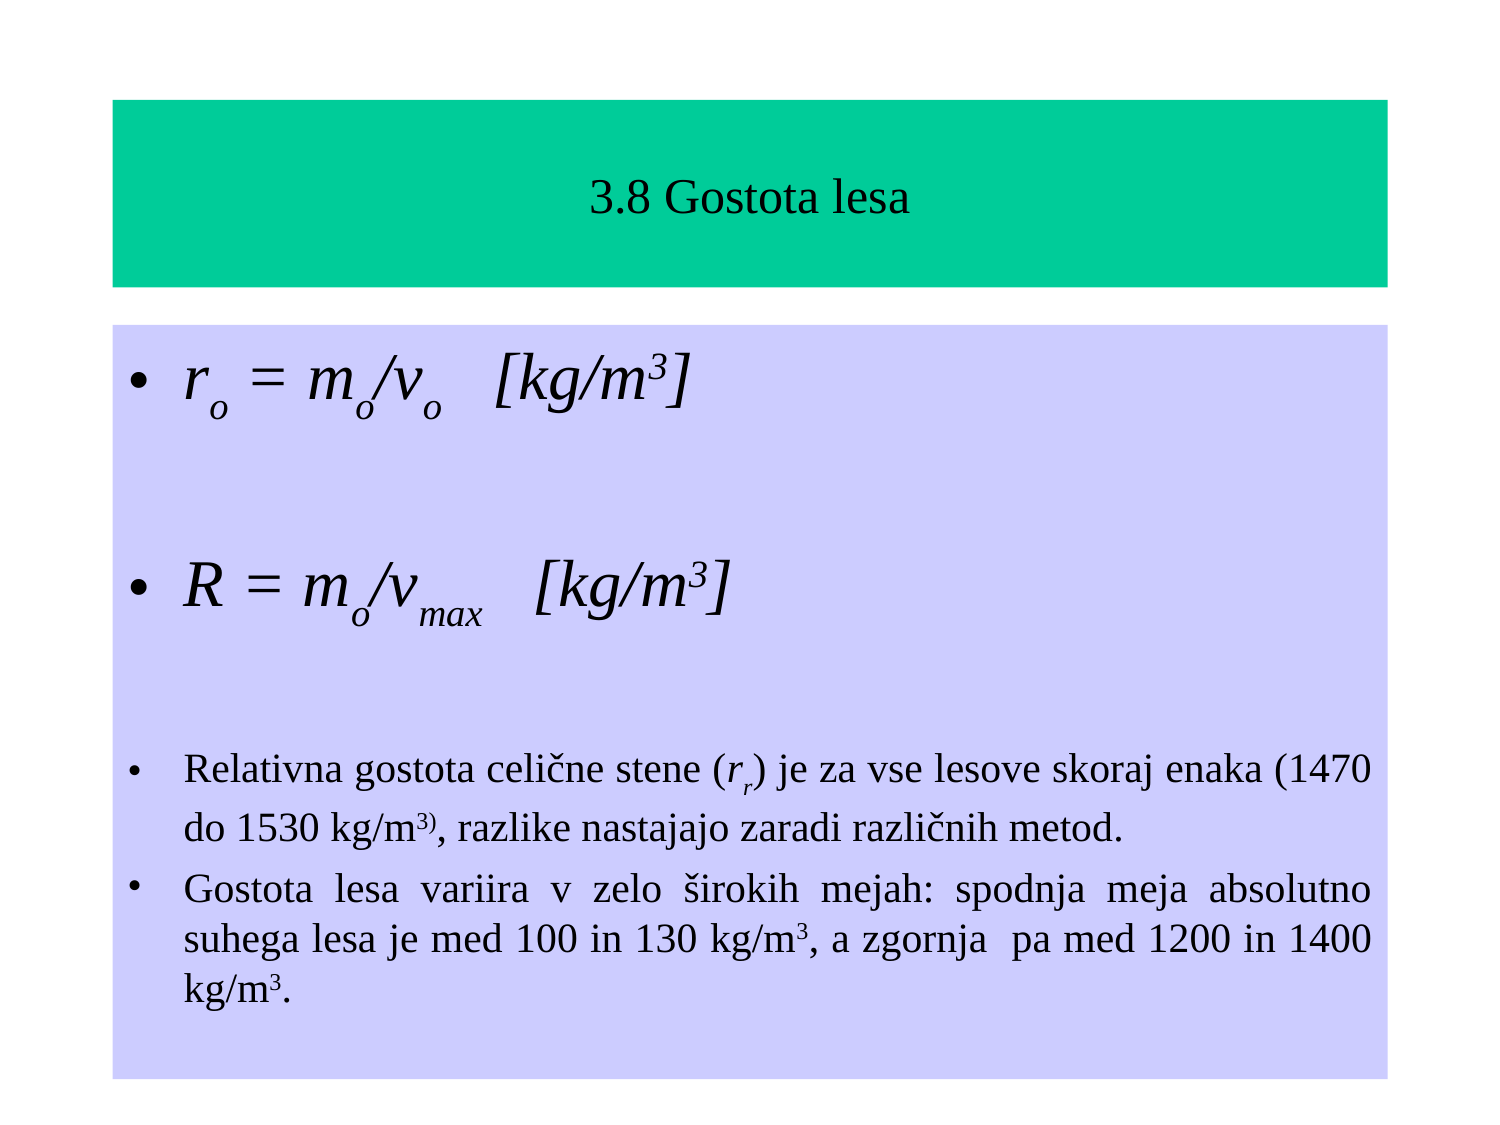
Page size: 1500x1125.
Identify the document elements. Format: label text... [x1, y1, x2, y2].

title 3.8 Gostota lesa [112, 99, 1388, 288]
list ro = mo/vo [kg/m3] R = mo/vmax [kg/m3] Relativna gostota celične stene (rr) je za vse lesove skoraj enaka (1470 do 1530 kg/m3), razlike nastajajo zaradi različnih metod. Gostota lesa variira v zelo širokih mejah: spodnja meja absolutno suhega lesa je med 100 in 130 kg/m3, a zgornja pa med 1200 in 1400 kg/m3. [112, 324, 1388, 1080]
